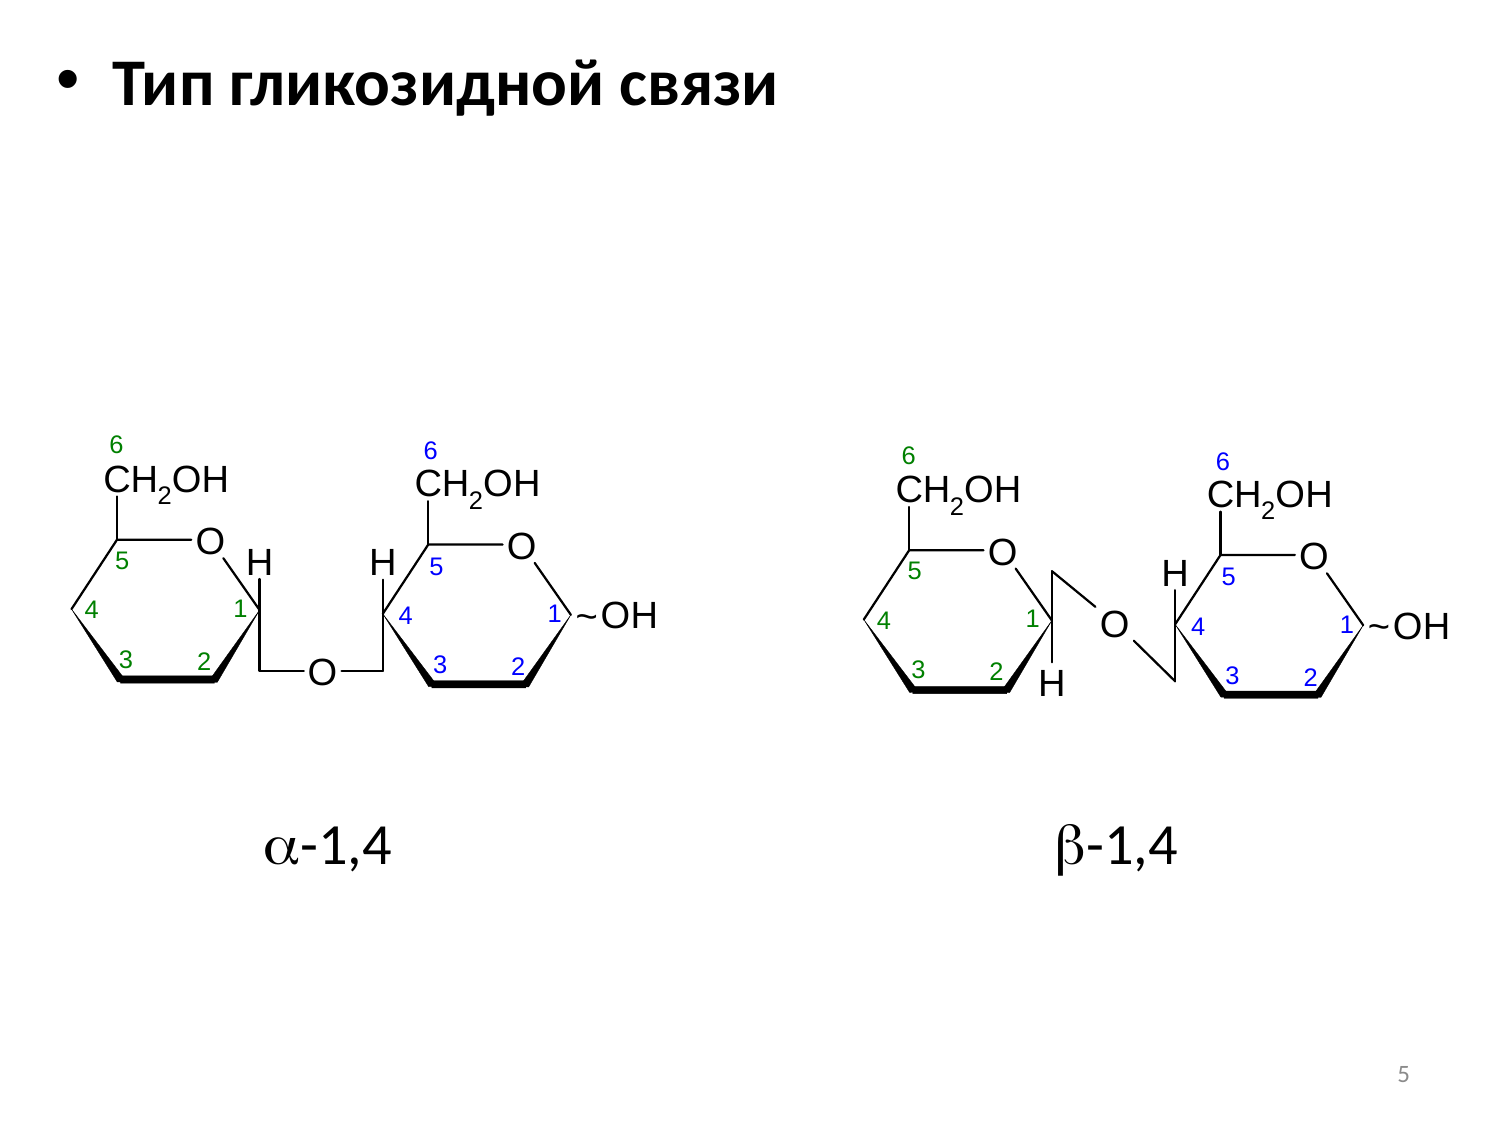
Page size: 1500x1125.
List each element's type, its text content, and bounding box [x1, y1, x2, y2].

slide_number <номер> [1074, 1042, 1425, 1103]
text_box a-1,4 b-1,4 [182, 798, 1412, 884]
list Тип гликозидной связи [41, 30, 1092, 601]
chart [53, 420, 1459, 717]
